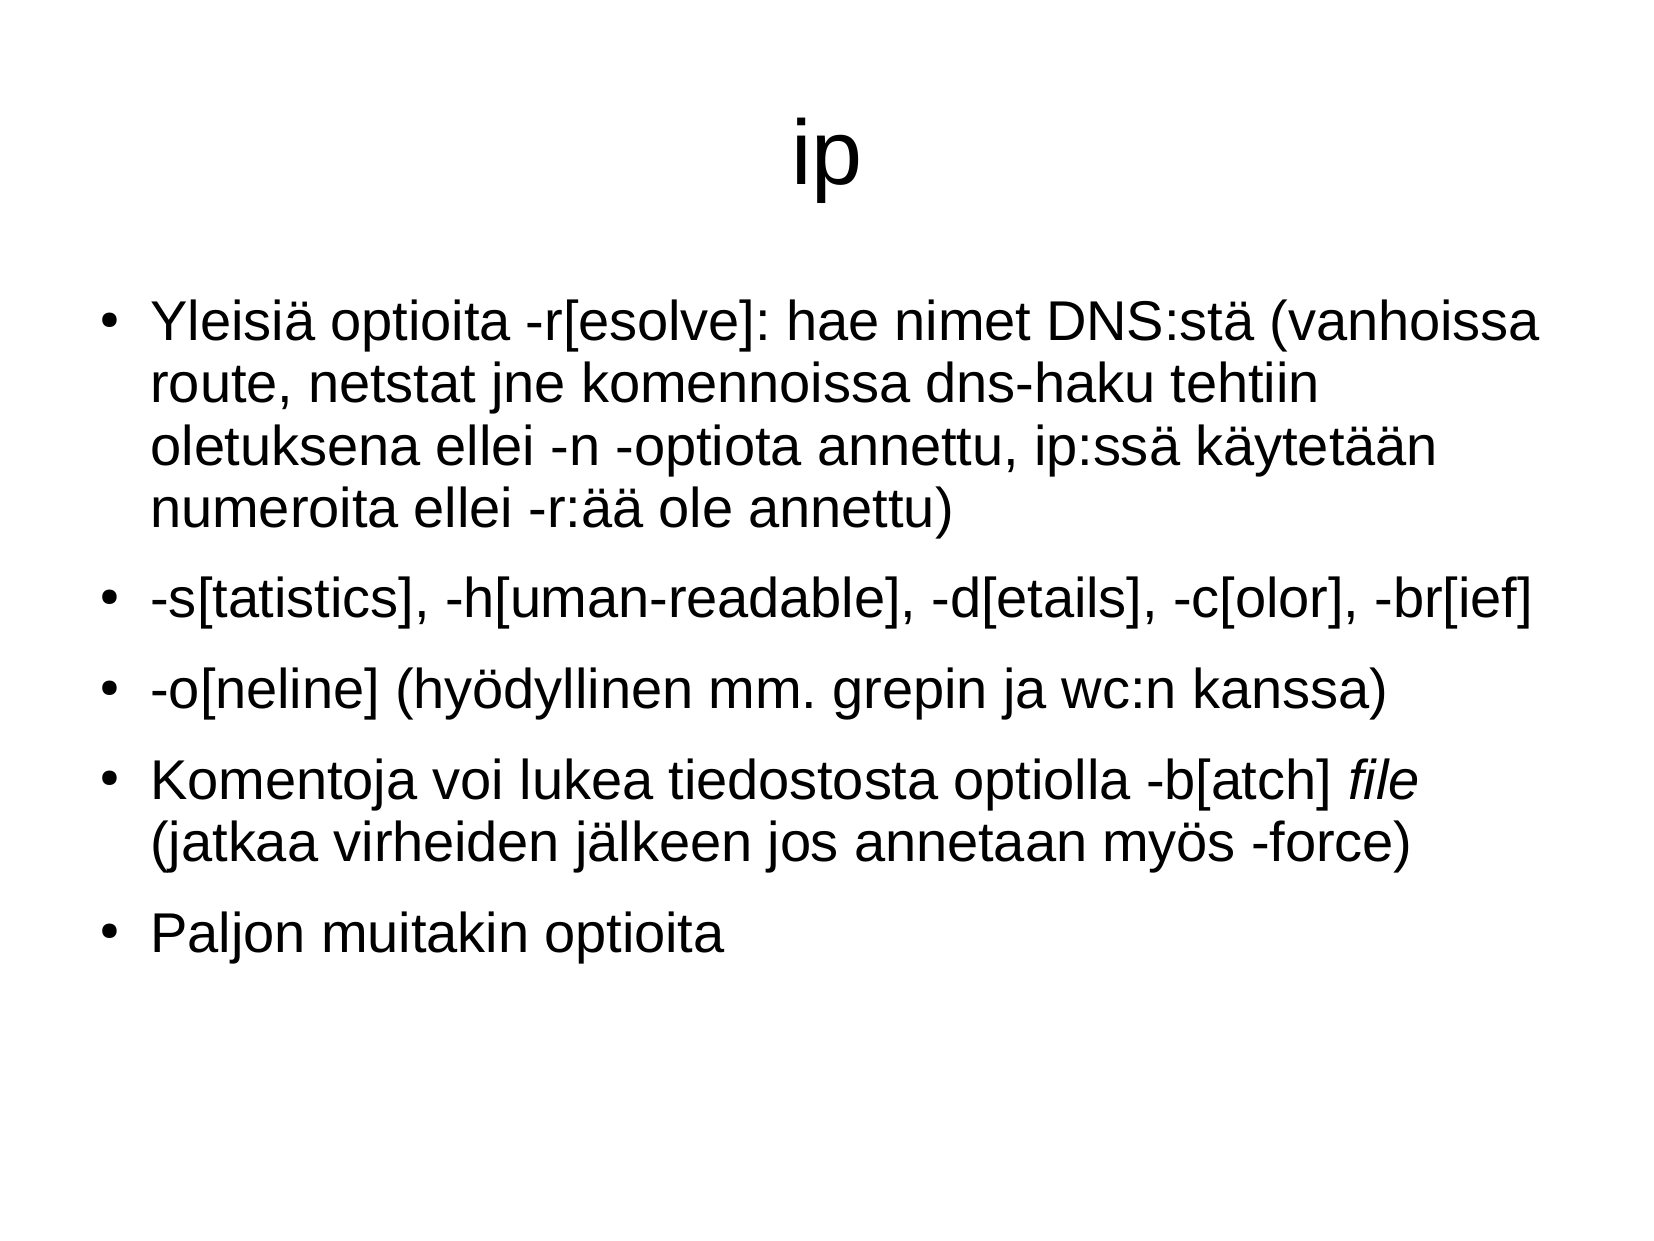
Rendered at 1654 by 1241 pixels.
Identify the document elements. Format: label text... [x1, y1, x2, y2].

list Yleisiä optioita -r[esolve]: hae nimet DNS:stä (vanhoissa route, netstat jne komennoissa dns-haku tehtiin oletuksena ellei -n -optiota annettu, ip:ssä käytetään numeroita ellei -r:ää ole annettu) -s[tatistics], -h[uman-readable], -d[etails], -c[olor], -br[ief] -o[neline] (hyödyllinen mm. grepin ja wc:n kanssa) Komentoja voi lukea tiedostosta optiolla -b[atch] file (jatkaa virheiden jälkeen jos annetaan myös -force) Paljon muitakin optioita [82, 290, 1571, 1010]
title ip [82, 49, 1571, 257]
